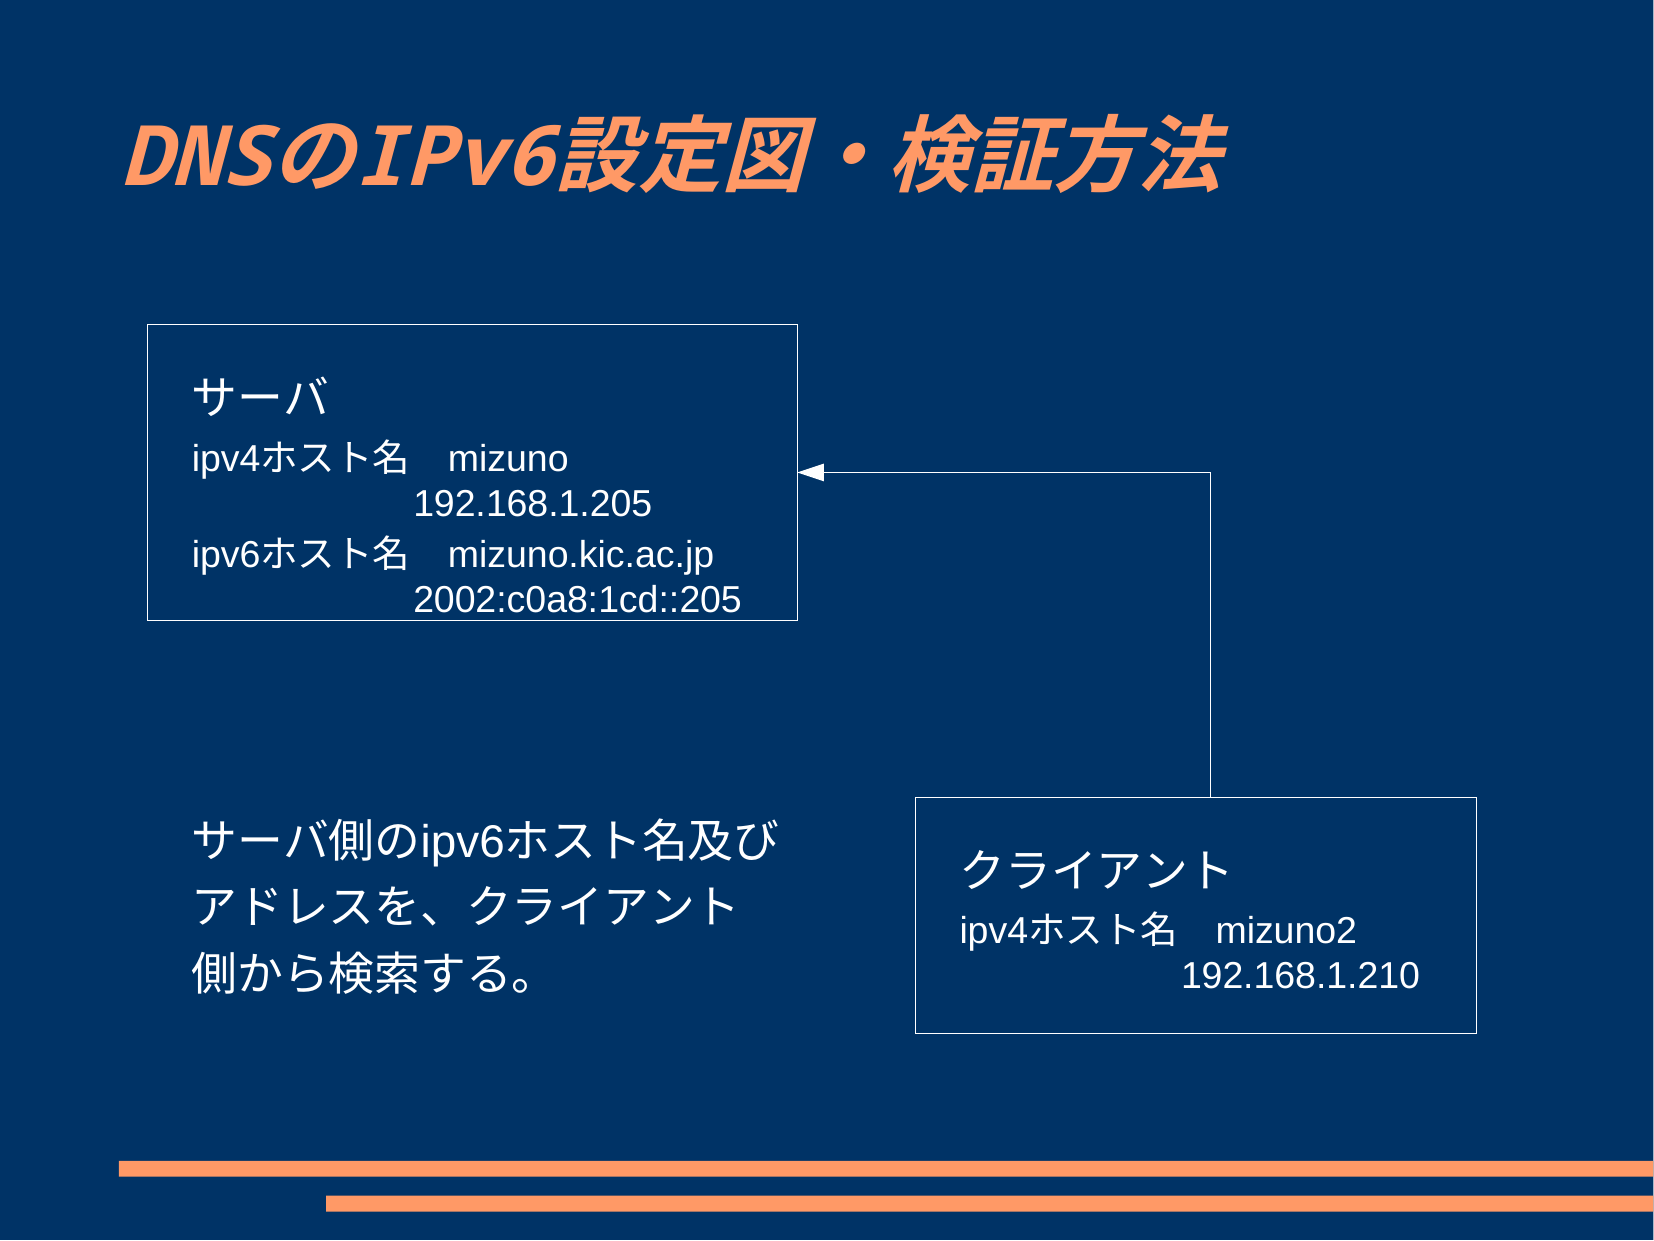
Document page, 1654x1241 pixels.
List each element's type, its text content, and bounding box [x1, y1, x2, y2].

text_box クライアント ipv4ホスト名 mizuno2 192.168.1.210 [944, 826, 1565, 1034]
text_box サーバ側のipv6ホスト名及びアドレスを、クライアント側から検索する。 [177, 797, 798, 955]
text_box サーバ ipv4ホスト名 mizuno 192.168.1.205 ipv6ホスト名 mizuno.kic.ac.jp 2002:c0a8:1cd::205 [177, 354, 768, 584]
title DNSのIPv6設定図・検証方法 [121, 46, 1534, 254]
